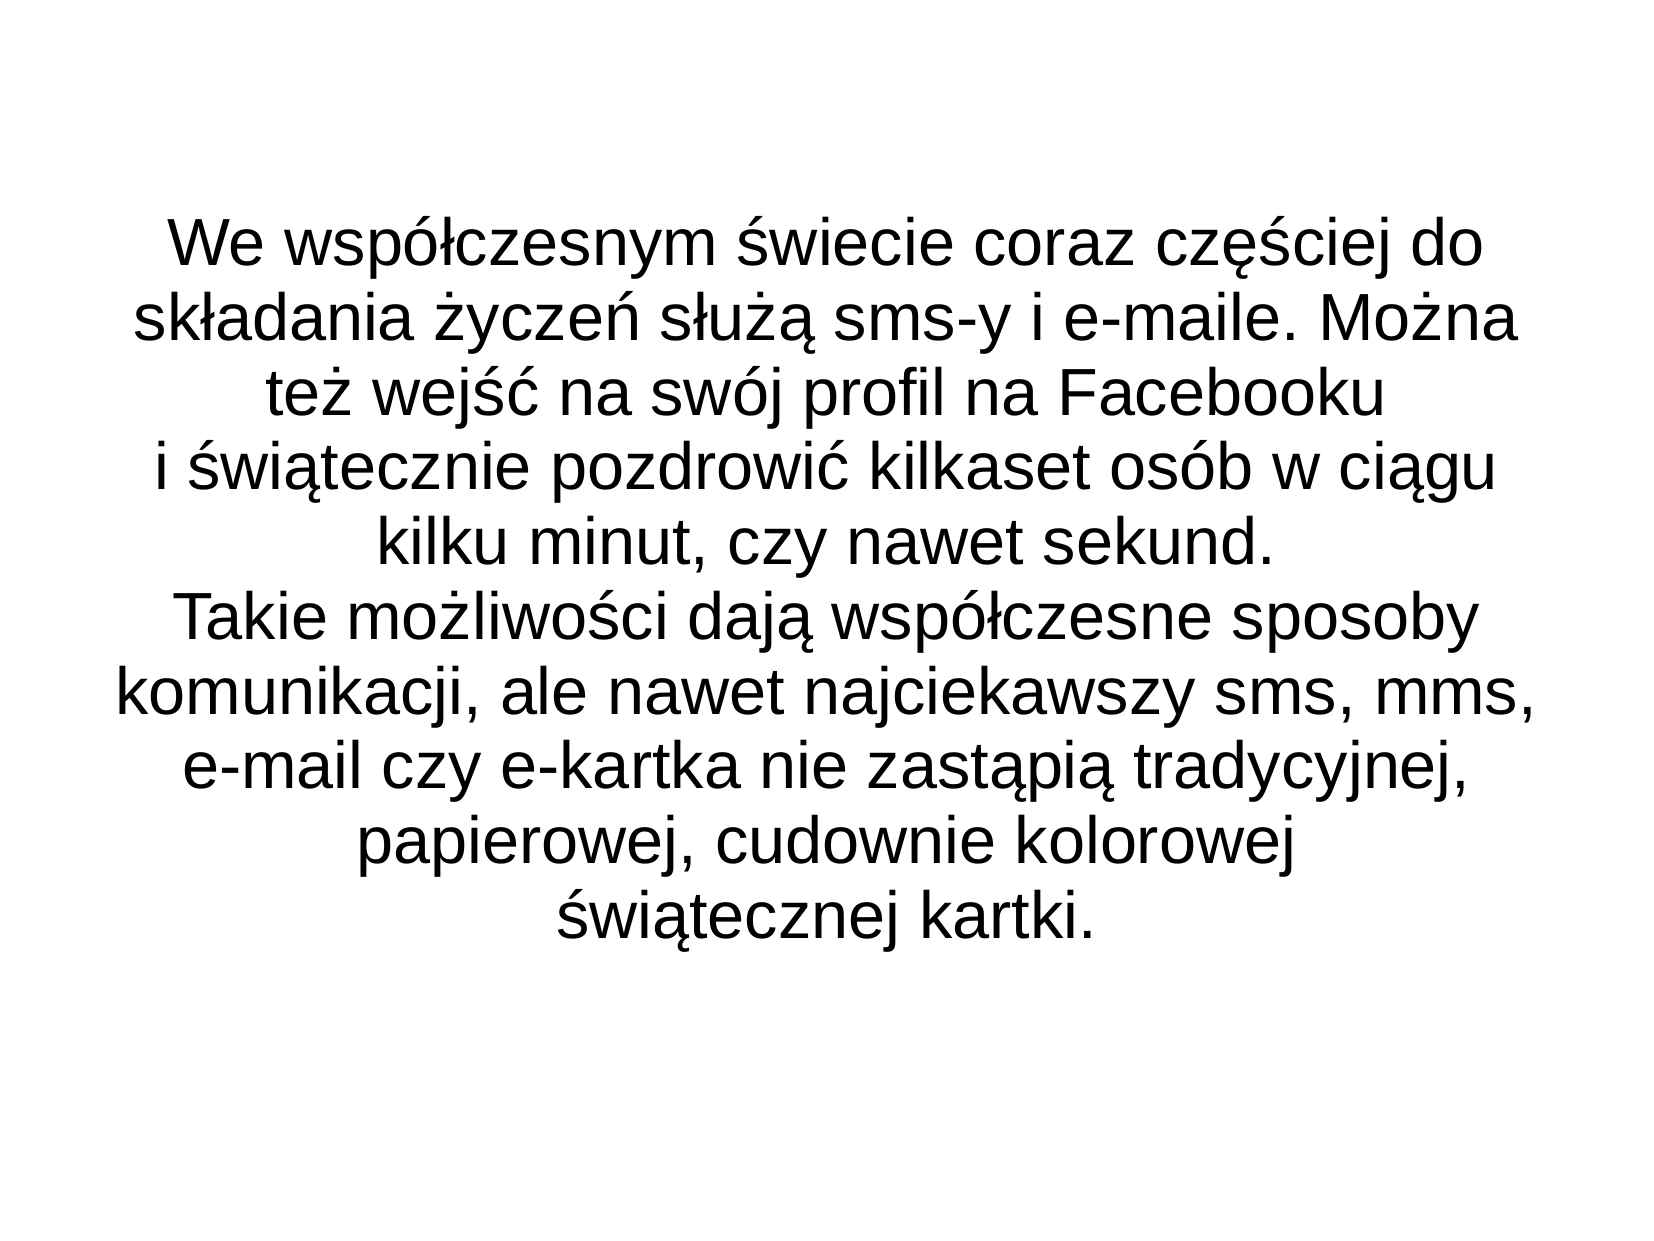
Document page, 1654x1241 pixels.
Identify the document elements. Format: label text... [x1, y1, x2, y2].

subtitle We współczesnym świecie coraz częściej do składania życzeń służą sms-y i e-maile. Można też wejść na swój profil na Facebooku i świątecznie pozdrowić kilkaset osób w ciągu kilku minut, czy nawet sekund. Takie możliwości dają współczesne sposoby komunikacji, ale nawet najciekawszy sms, mms, e-mail czy e-kartka nie zastąpią tradycyjnej, papierowej, cudownie kolorowej świątecznej kartki. [82, 56, 1571, 1102]
